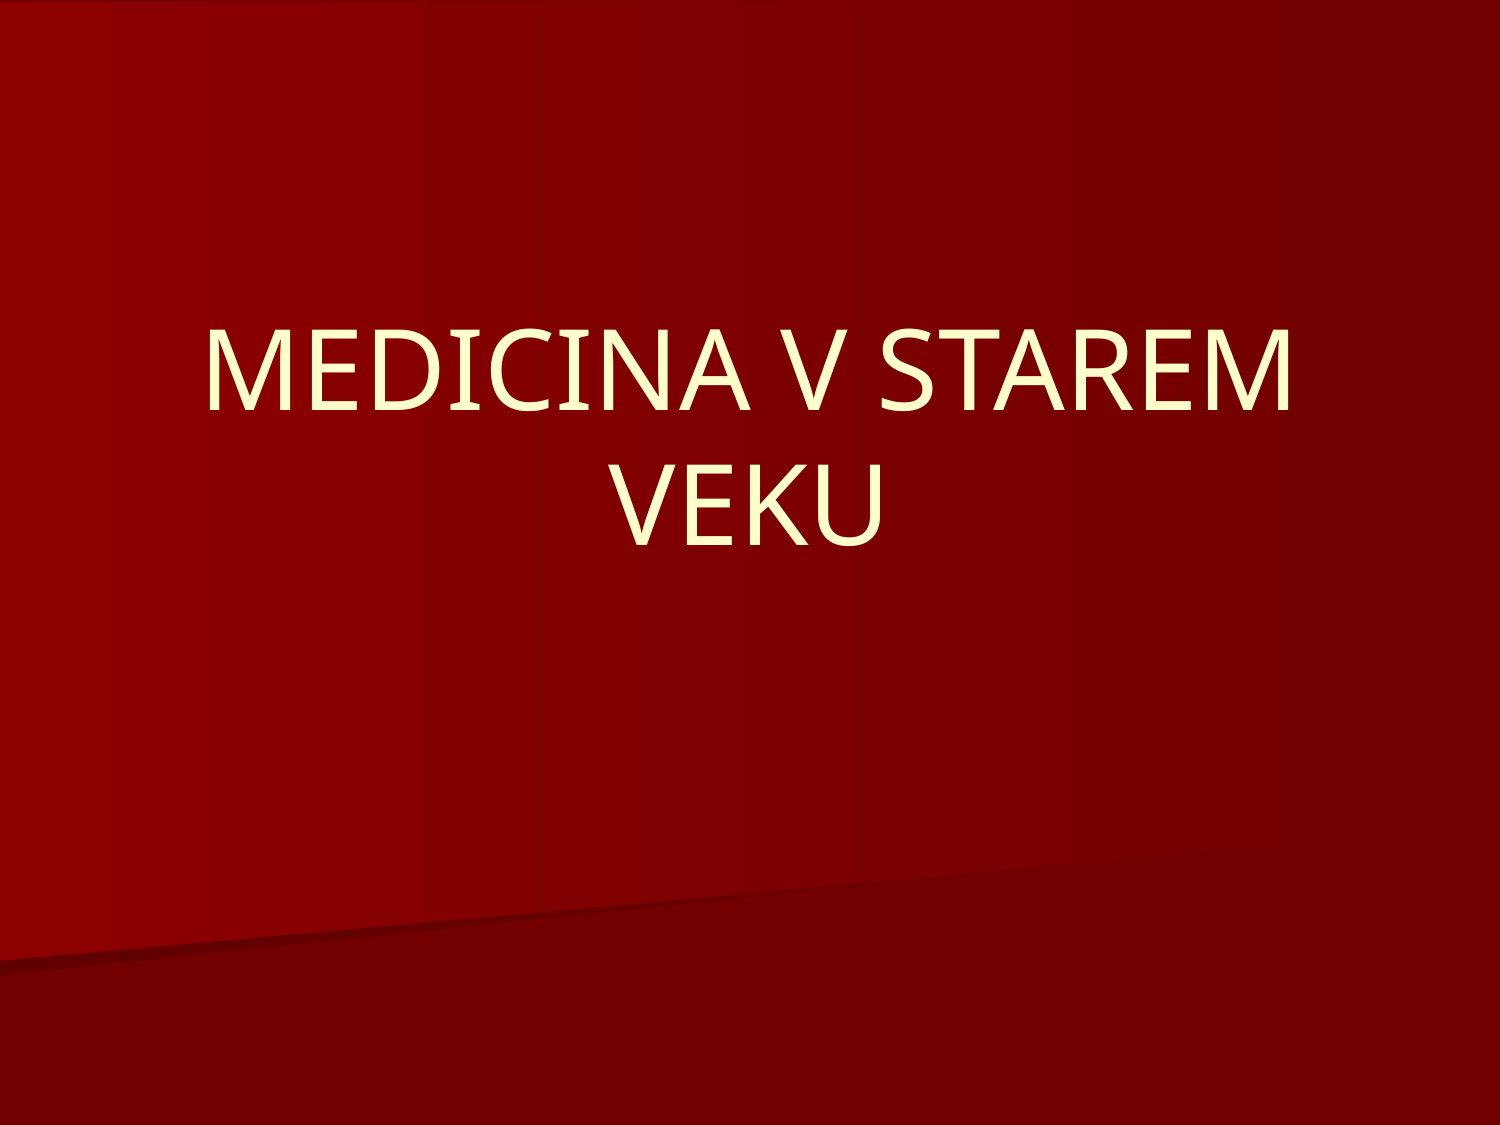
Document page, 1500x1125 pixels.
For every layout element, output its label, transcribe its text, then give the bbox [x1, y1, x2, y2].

title MEDICINA V STAREM VEKU [112, 290, 1388, 575]
